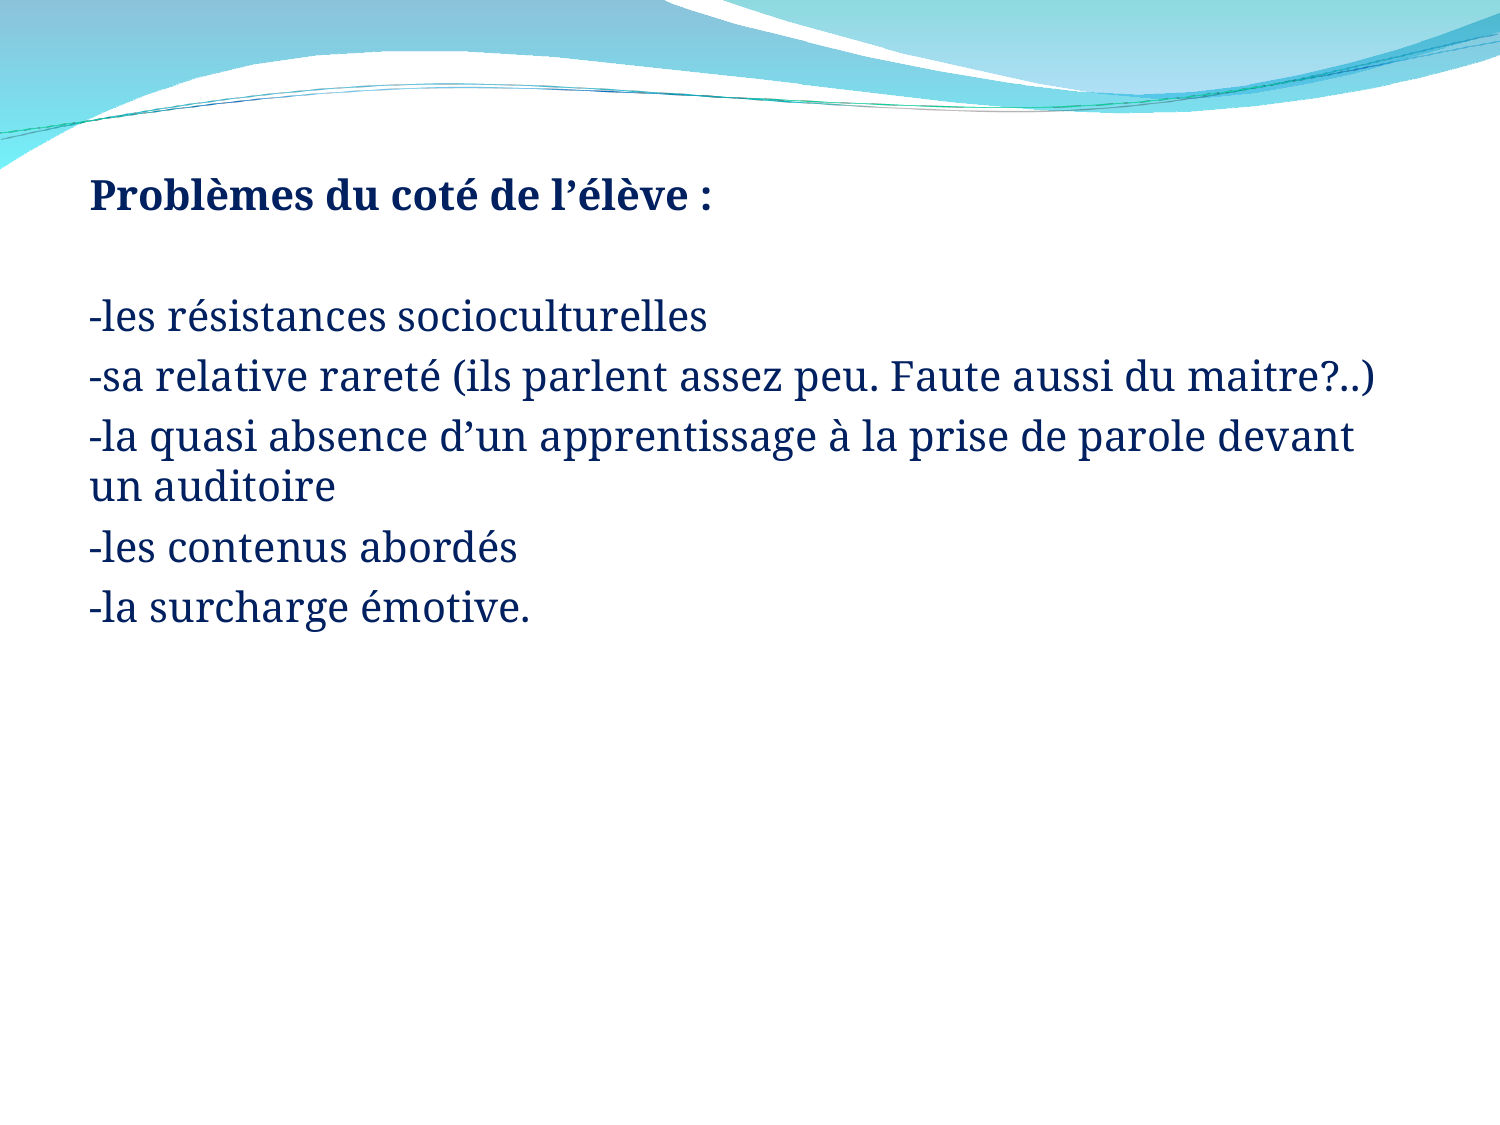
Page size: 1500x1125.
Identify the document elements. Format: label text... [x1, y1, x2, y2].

picture [0, 33, 1500, 140]
list Problèmes du coté de l’élève : -les résistances socioculturelles -sa relative rareté (ils parlent assez peu. Faute aussi du maitre?..) -la quasi absence d’un apprentissage à la prise de parole devant un auditoire -les contenus abordés -la surcharge émotive. [75, 160, 1426, 1038]
